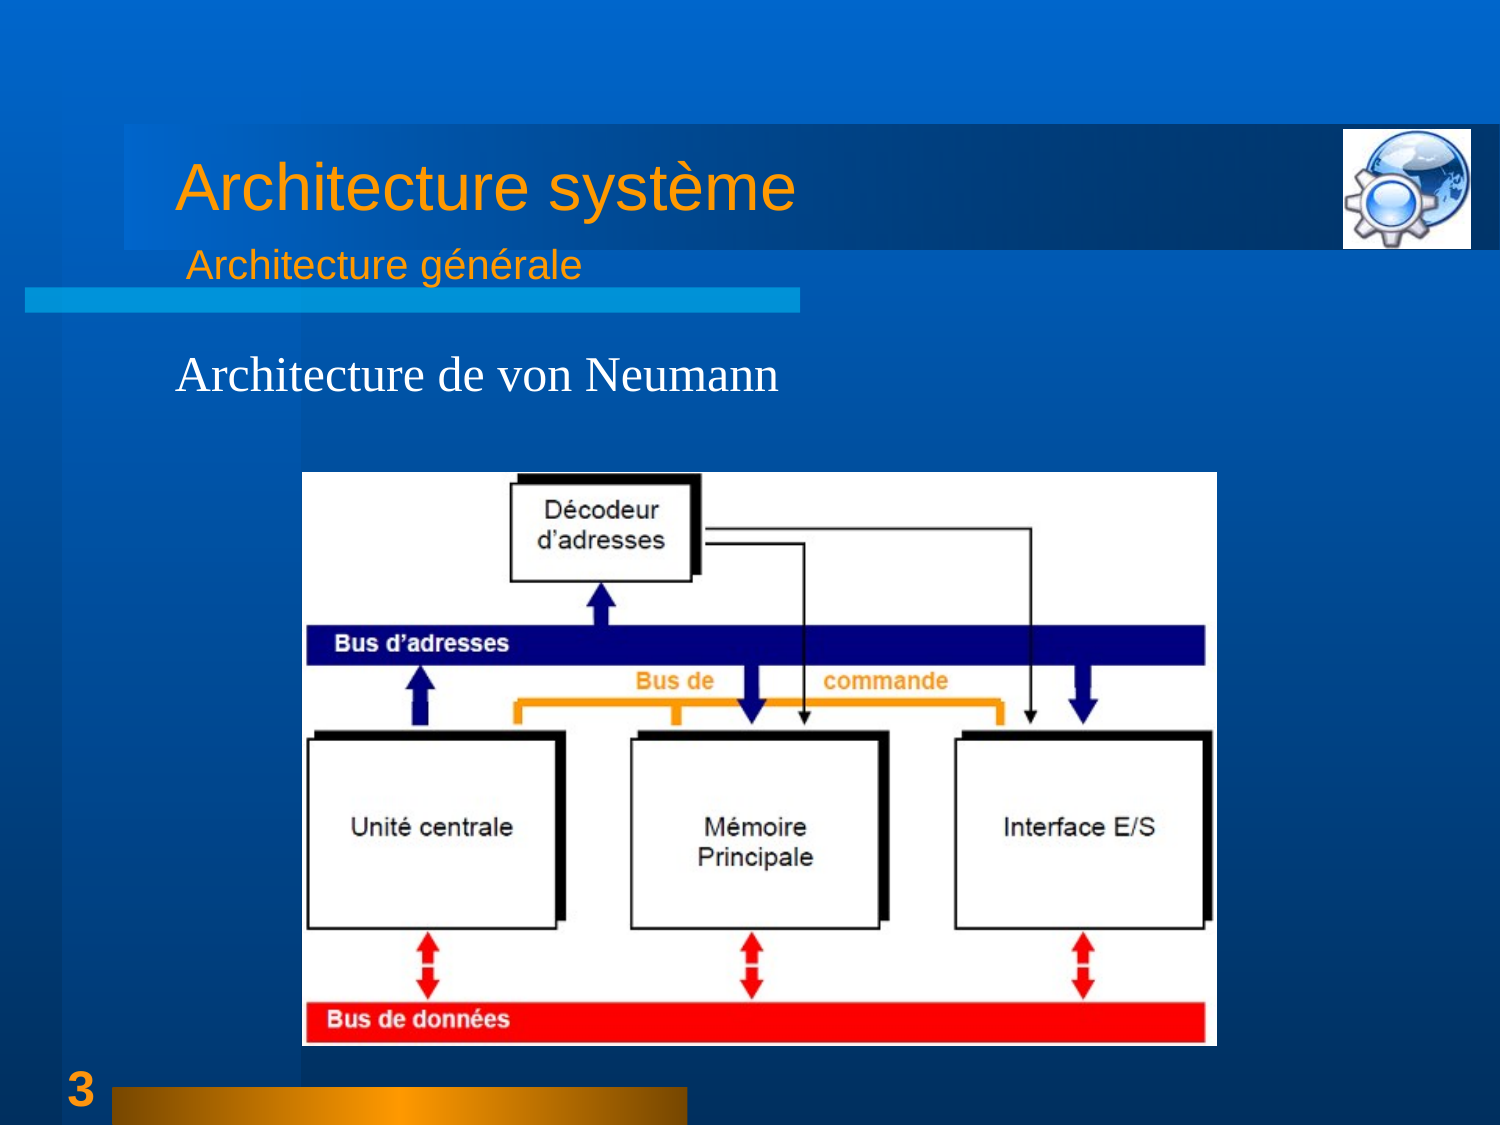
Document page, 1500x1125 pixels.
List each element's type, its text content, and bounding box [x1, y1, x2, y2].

text_box Architecture de von Neumann [160, 338, 1388, 582]
text_box Architecture système [160, 141, 1354, 234]
picture [302, 472, 1217, 1046]
picture [1343, 129, 1471, 249]
text_box Architecture générale [171, 233, 1365, 297]
